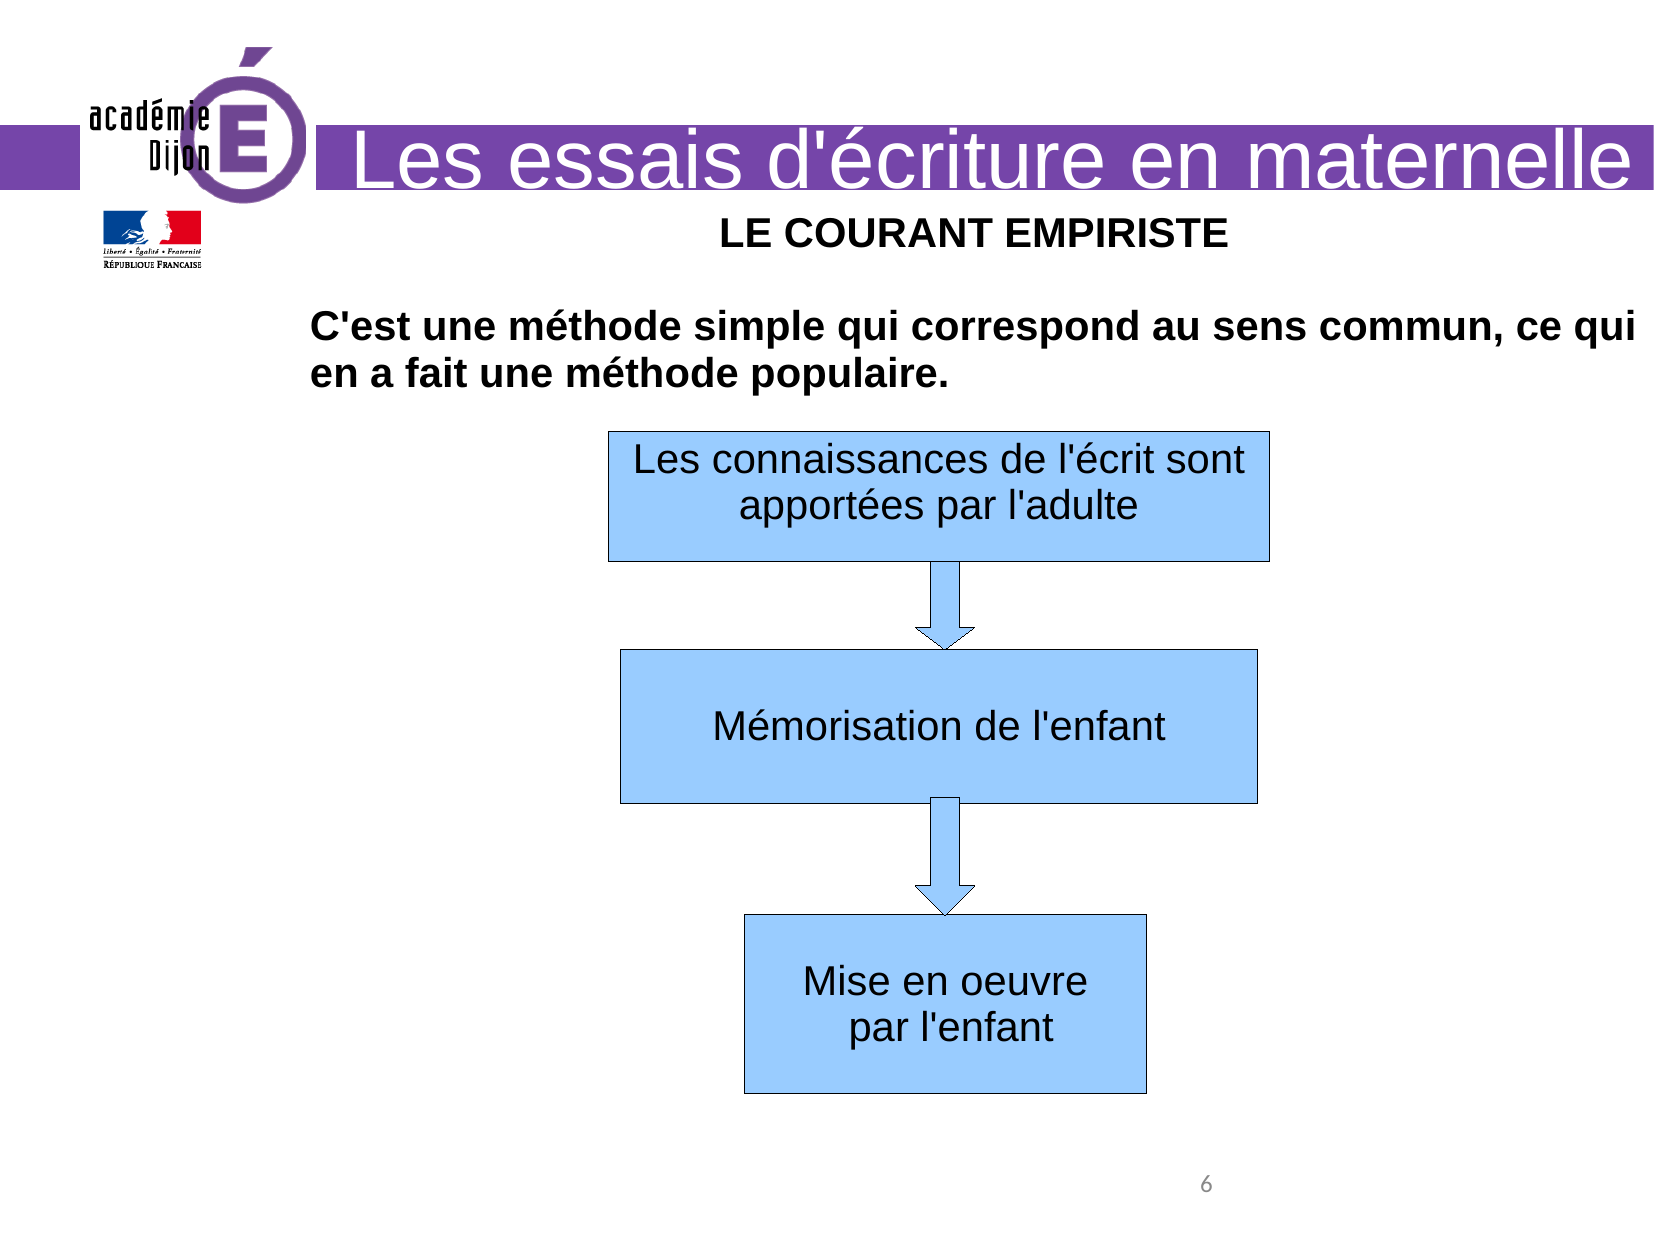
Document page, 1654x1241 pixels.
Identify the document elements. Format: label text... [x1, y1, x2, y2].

picture [90, 47, 306, 268]
text_box Mise en oeuvre par l'enfant [744, 914, 1147, 1094]
text_box Les connaissances de l'écrit sont apportées par l'adulte [608, 431, 1270, 562]
text_box LE COURANT EMPIRISTE C'est une méthode simple qui correspond au sens commun, ce qui en a fait une méthode populaire. [295, 202, 1653, 1123]
text_box [915, 797, 975, 916]
text_box [915, 561, 975, 650]
text_box Mémorisation de l'enfant [620, 649, 1258, 804]
title Les essais d'écriture en maternelle [242, 100, 1654, 219]
